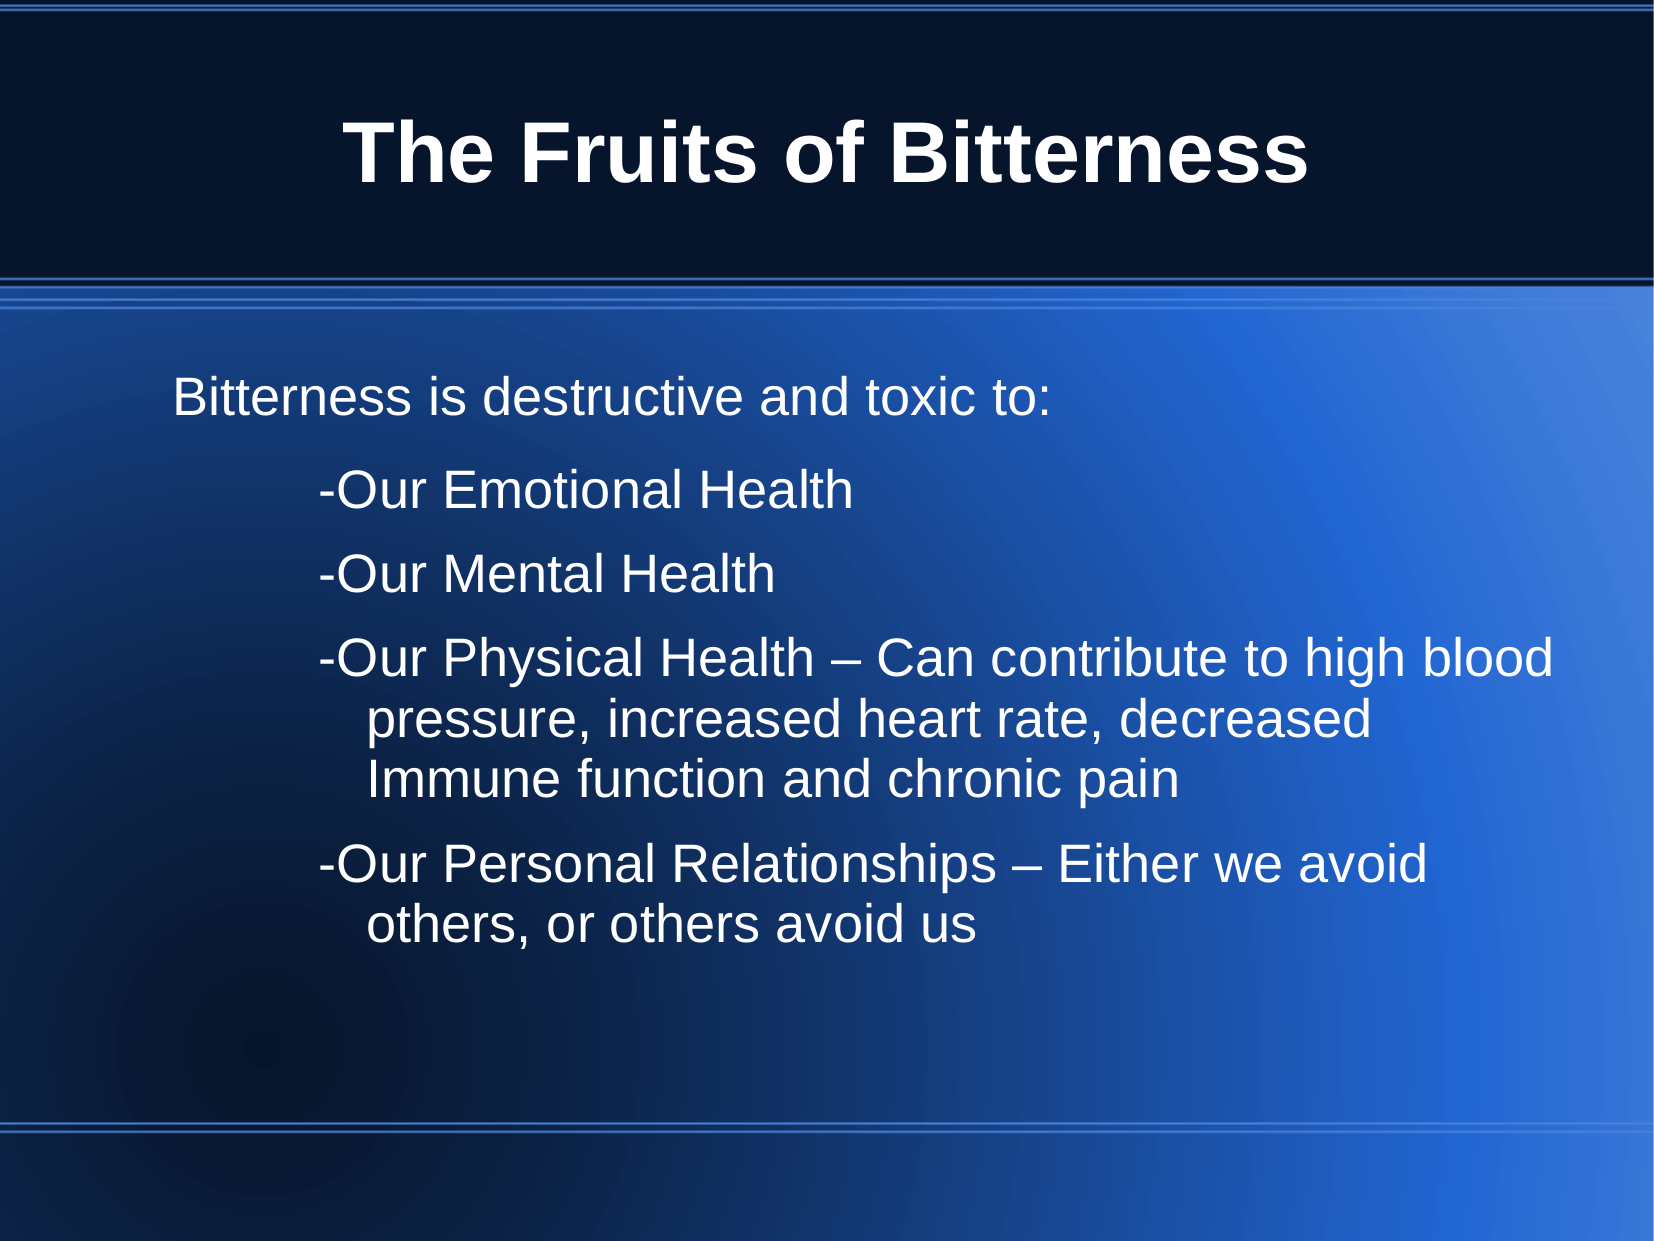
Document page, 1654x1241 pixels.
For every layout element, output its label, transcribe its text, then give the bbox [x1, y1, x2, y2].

title The Fruits of Bitterness [82, 49, 1571, 257]
picture [0, 0, 1654, 1241]
list Bitterness is destructive and toxic to: -Our Emotional Health -Our Mental Health -Our Physical Health – Can contribute to high blood pressure, increased heart rate, decreased Immune function and chronic pain -Our Personal Relationships – Either we avoid others, or others avoid us [82, 355, 1571, 1207]
